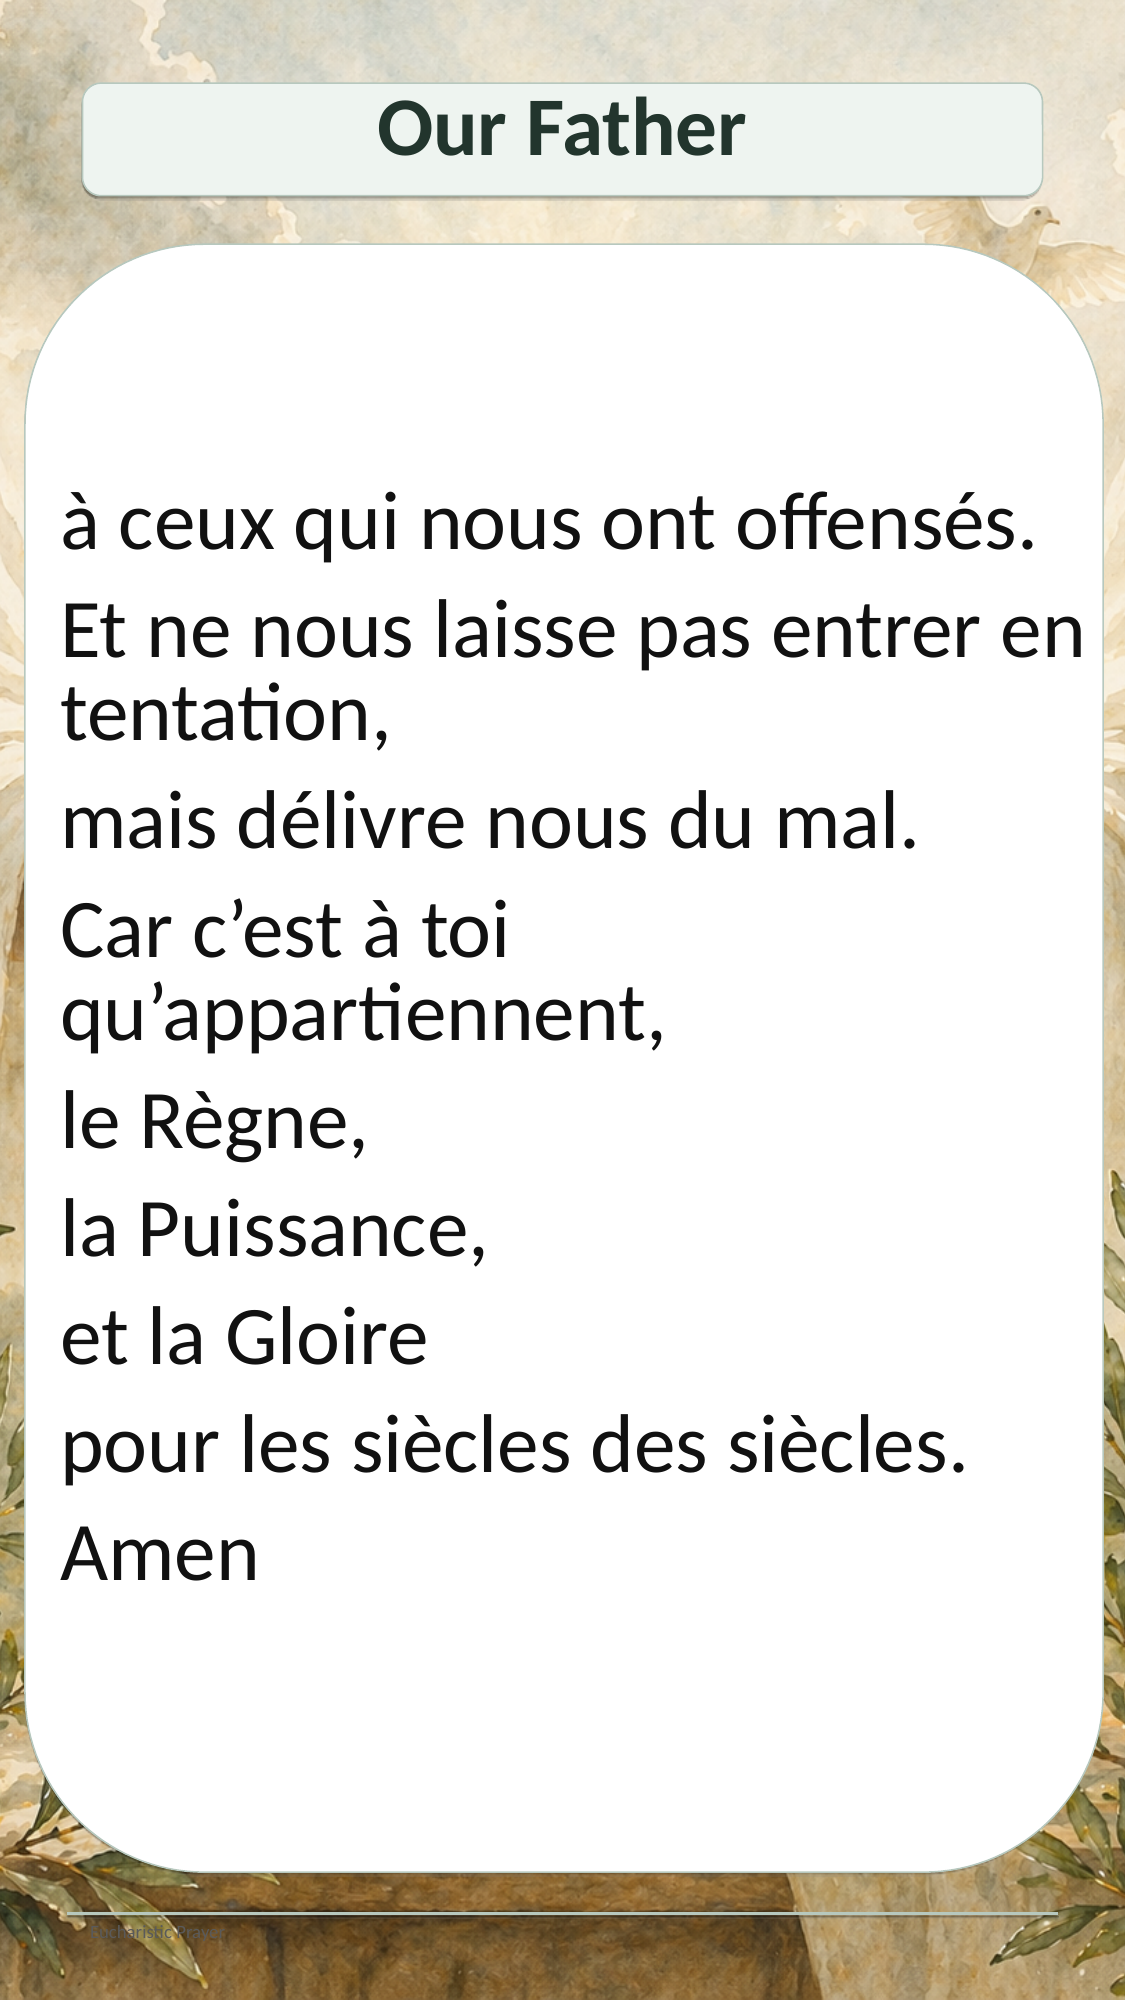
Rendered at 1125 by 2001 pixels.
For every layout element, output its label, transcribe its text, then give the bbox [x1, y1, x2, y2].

picture [0, 0, 1125, 2000]
text_box [50, 198, 1078, 332]
text_box [36, 1756, 1092, 1873]
text_box à ceux qui nous ont offensés. Et ne nous laisse pas entrer en tentation, mais délivre nous du mal. Car c’est à toi qu’appartiennent, le Règne, la Puissance, et la Gloire pour les siècles des siècles. Amen [21, 332, 1125, 1756]
text_box Our Father [360, 85, 765, 203]
text_box [82, 83, 1043, 196]
text_box Eucharistic Prayer [75, 1916, 736, 1955]
